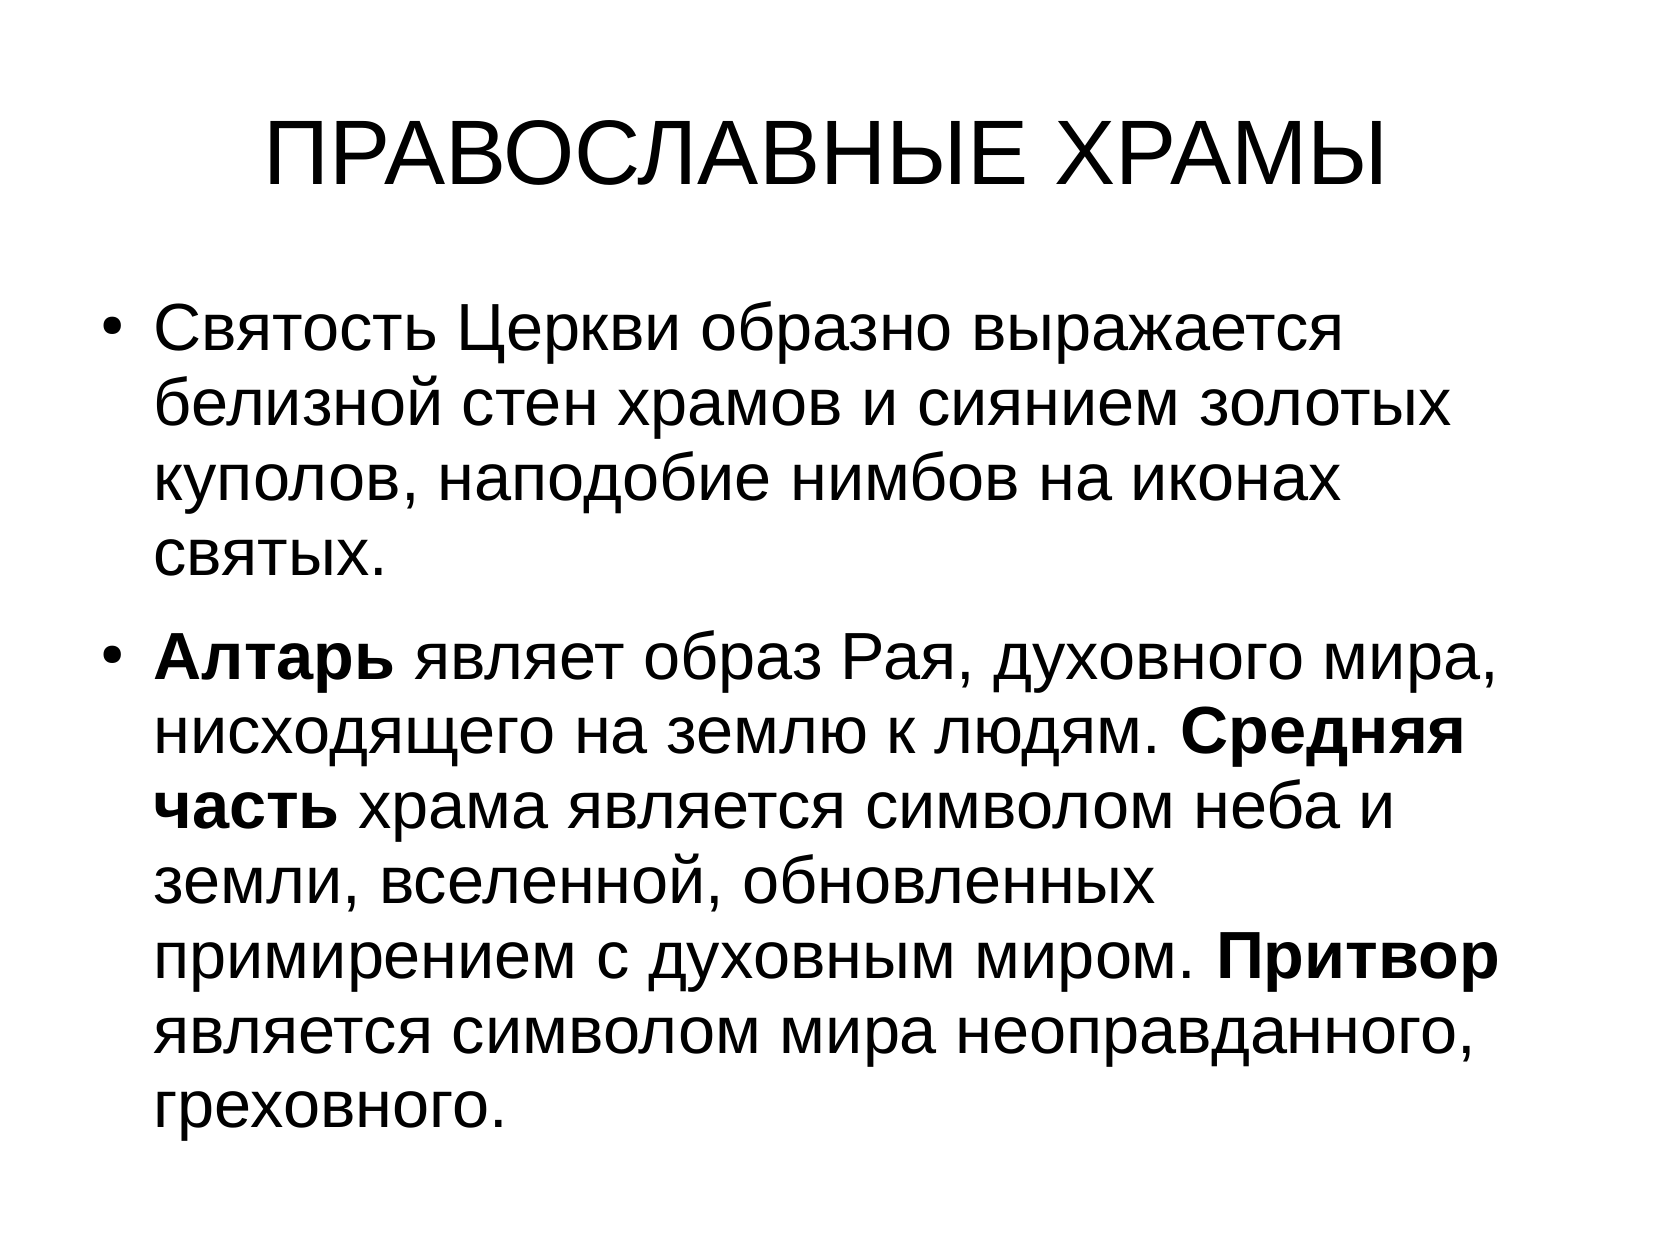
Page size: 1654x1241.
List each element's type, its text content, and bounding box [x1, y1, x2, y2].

list Святость Церкви образно выражается белизной стен храмов и сиянием золотых куполов, наподобие нимбов на иконах святых. Aлтарь являет образ Рая, духовного мира, нисходящего на землю к людям. Средняя часть храма является символом неба и земли, вселенной, обновленных примирением с духовным миром. Притвор является символом мира неоправданного, греховного. [82, 290, 1571, 1137]
title ПРАВОСЛАВНЫЕ ХРАМЫ [82, 49, 1571, 257]
